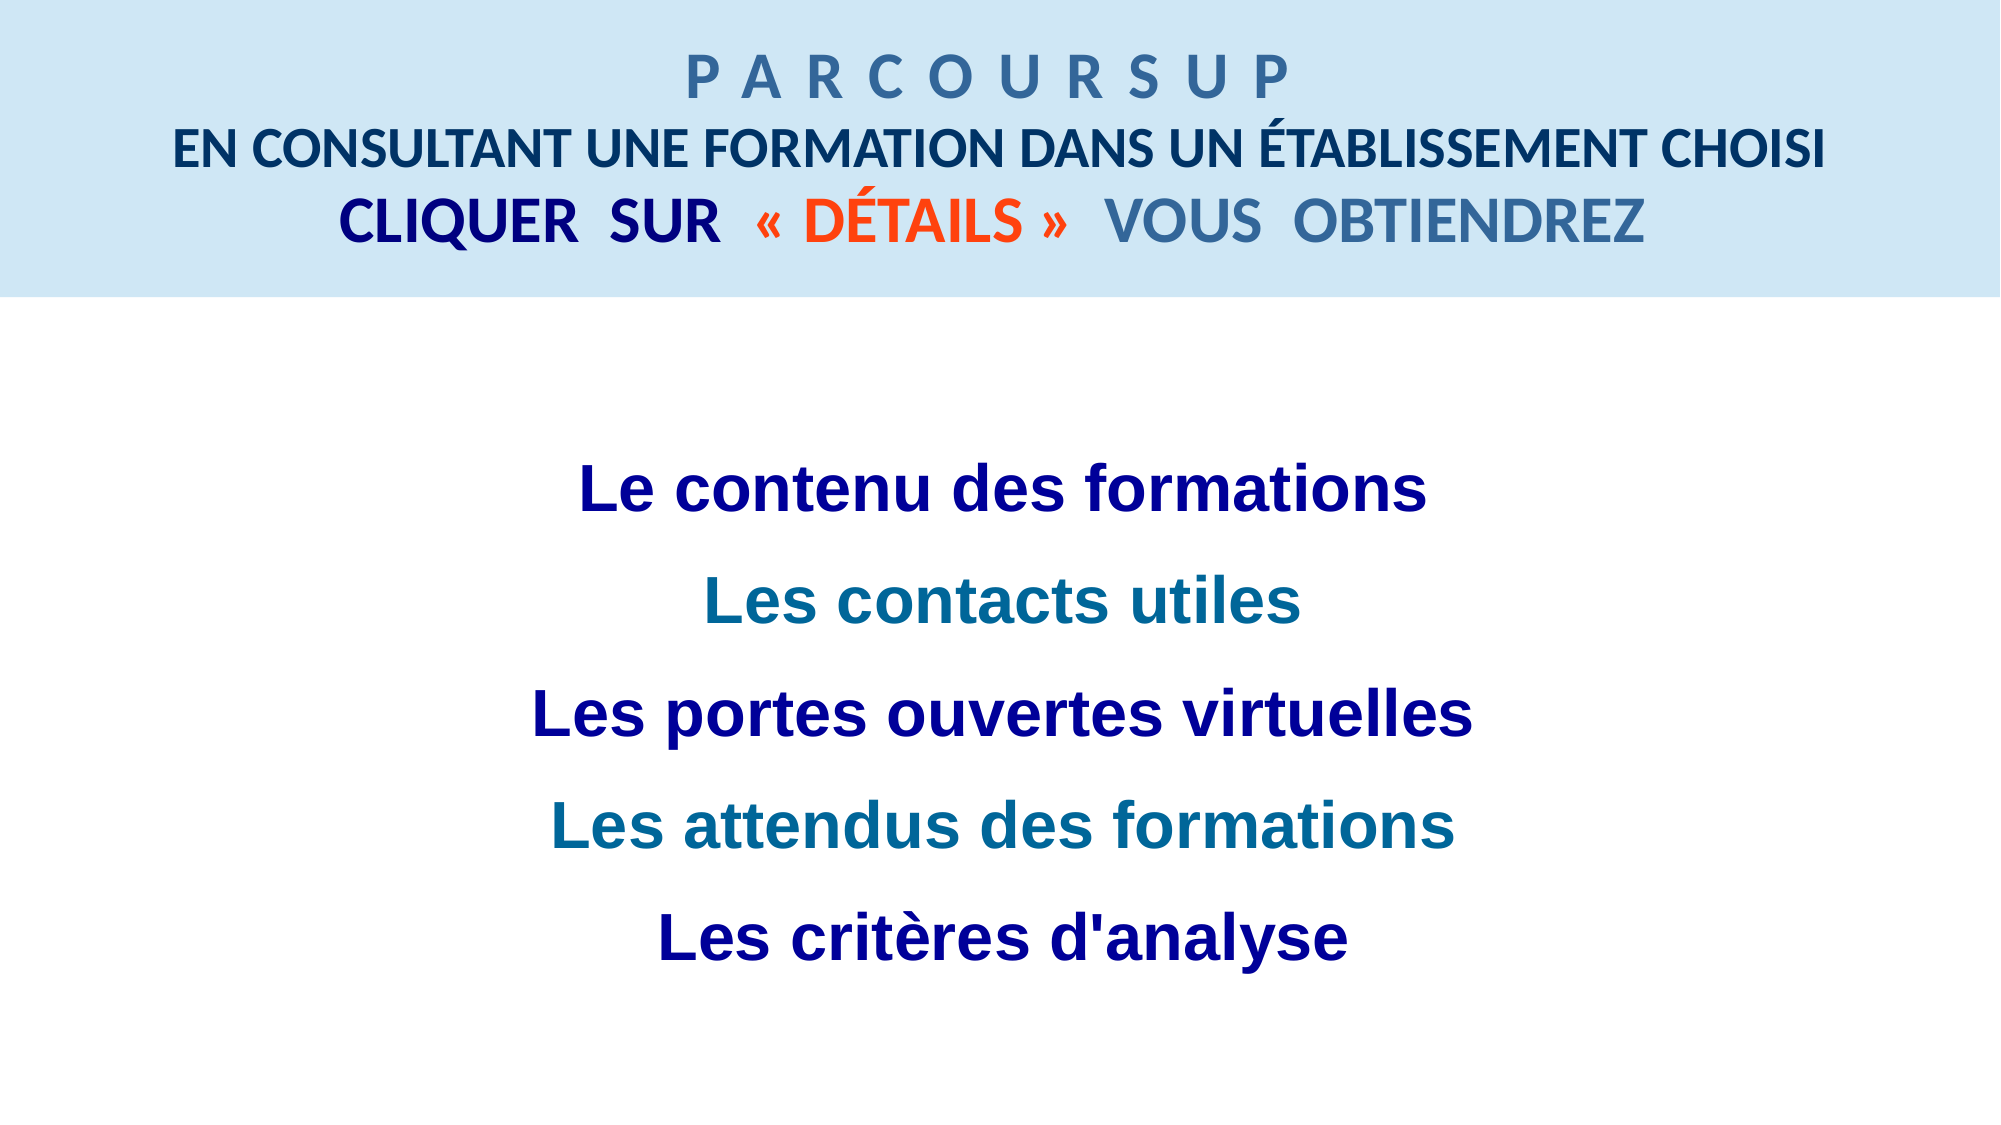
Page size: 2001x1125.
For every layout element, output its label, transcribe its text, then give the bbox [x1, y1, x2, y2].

subtitle Le contenu des formations Les contacts utiles Les portes ouvertes virtuelles Les attendus des formations Les critères d'analyse [342, 337, 1666, 1052]
title PARCOURSUP EN CONSULTANT UNE FORMATION DANS UN ÉTABLISSEMENT CHOISI CLIQUER SUR « DÉTAILS » VOUS OBTIENDREZ [0, 0, 2000, 298]
